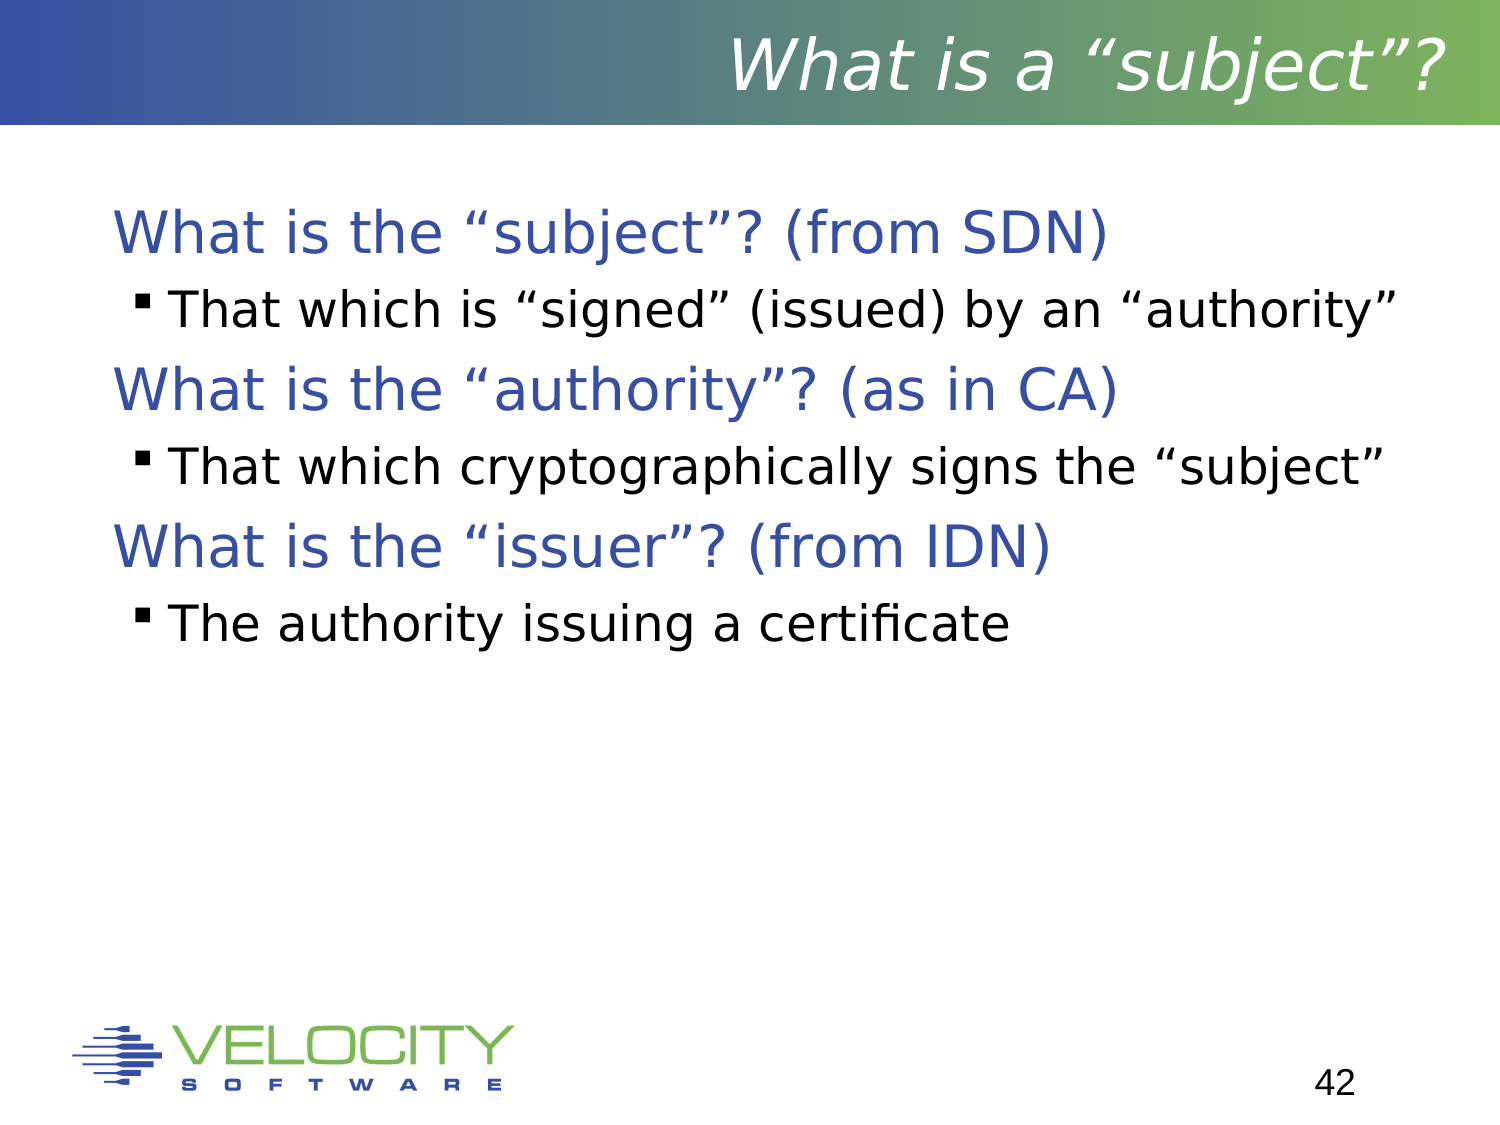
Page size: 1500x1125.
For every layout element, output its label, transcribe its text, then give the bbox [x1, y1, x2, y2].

title What is a “subject”? [62, 12, 1463, 113]
picture [50, 1021, 538, 1094]
list What is the “subject”? (from SDN) That which is “signed” (issued) by an “authority” What is the “authority”? (as in CA) That which cryptographically signs the “subject” What is the “issuer”? (from IDN) The authority issuing a certificate [70, 187, 1438, 988]
